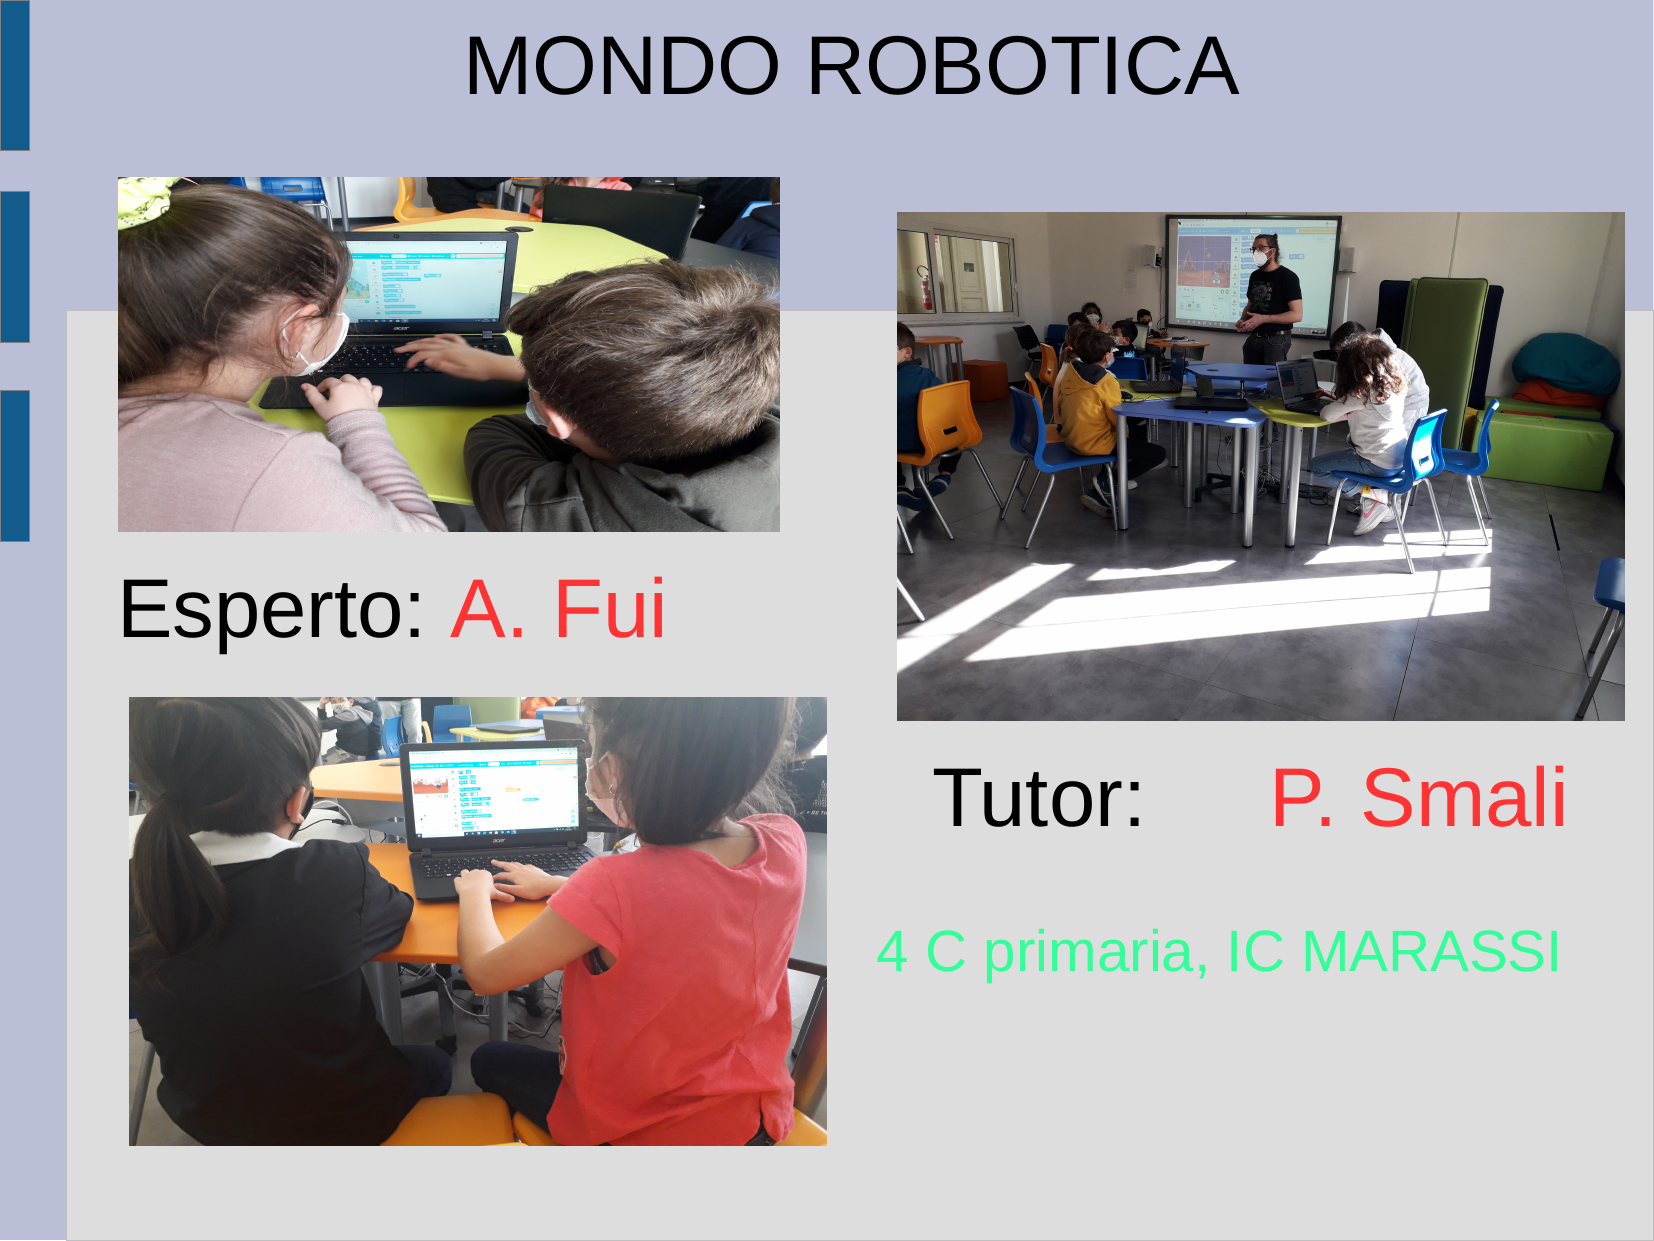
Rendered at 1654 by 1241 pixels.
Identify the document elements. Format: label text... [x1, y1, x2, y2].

picture [897, 212, 1625, 721]
text_box MONDO ROBOTICA [448, 11, 1257, 204]
text_box Esperto: A. Fui [102, 555, 686, 674]
text_box 4 C primaria, IC MARASSI [862, 910, 1595, 1075]
text_box Tutor: P. Smali [917, 744, 1595, 875]
picture [129, 697, 827, 1146]
picture [118, 177, 780, 532]
